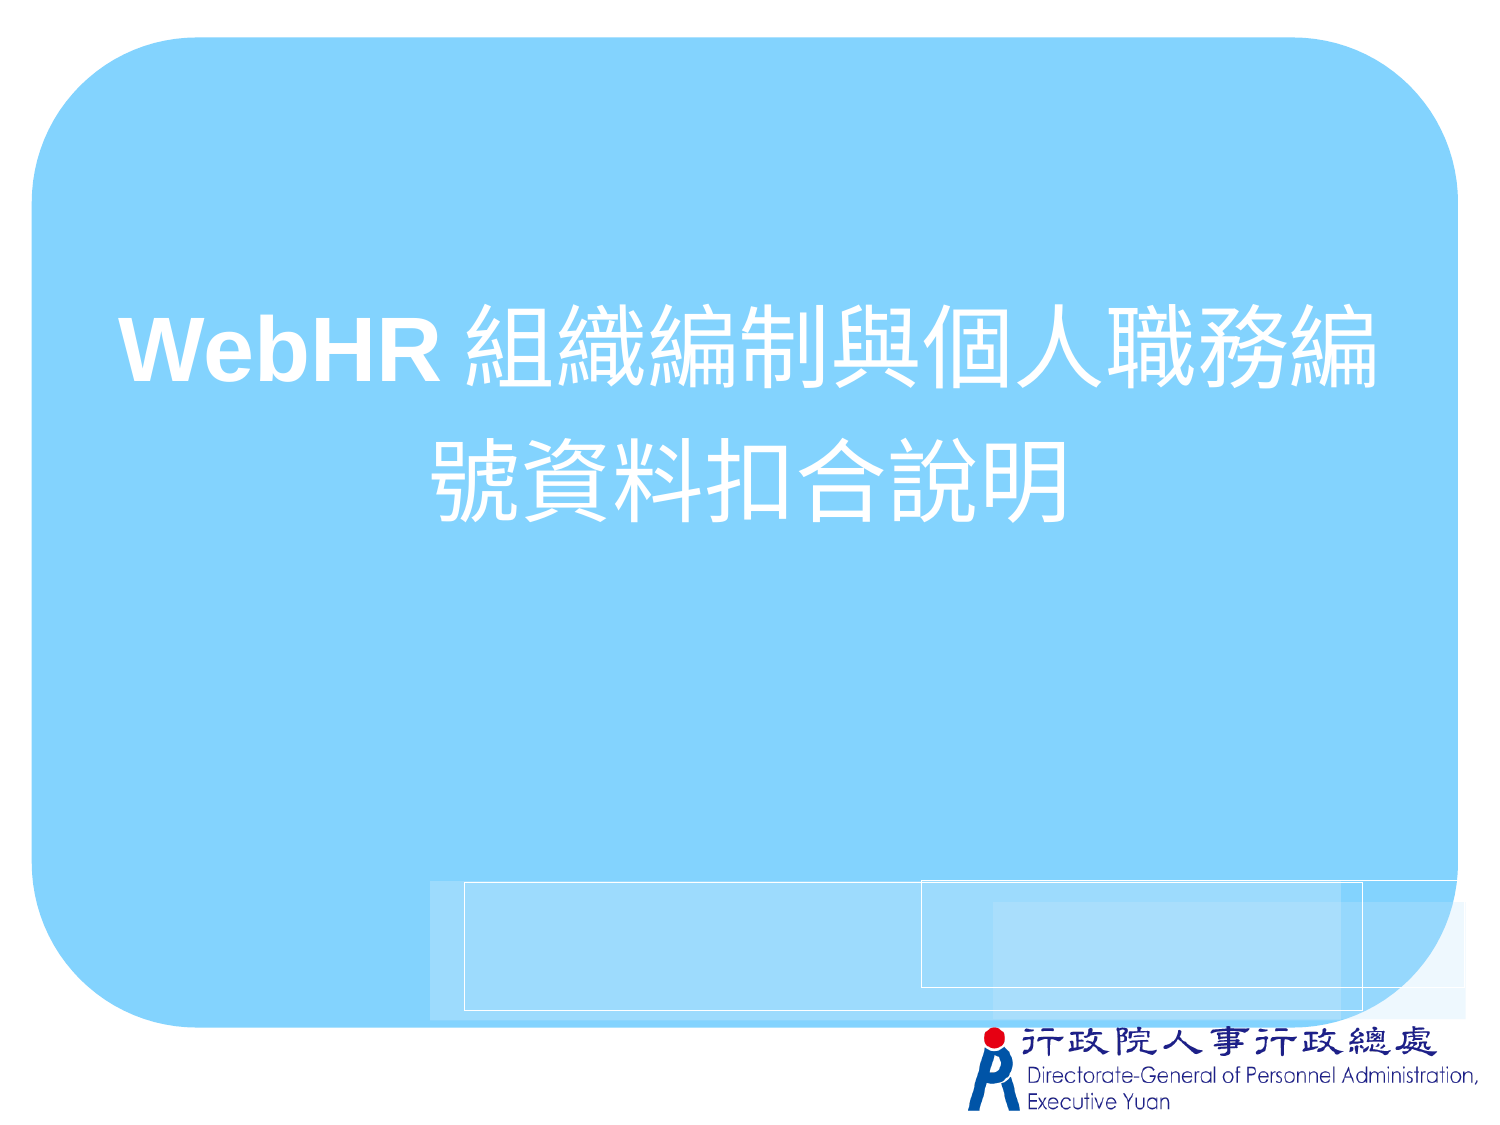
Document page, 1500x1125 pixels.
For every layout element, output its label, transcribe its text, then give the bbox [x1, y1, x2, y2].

title WebHR組織編制與個人職務編號資料扣合說明 [112, 262, 1388, 555]
picture [955, 1016, 1487, 1118]
